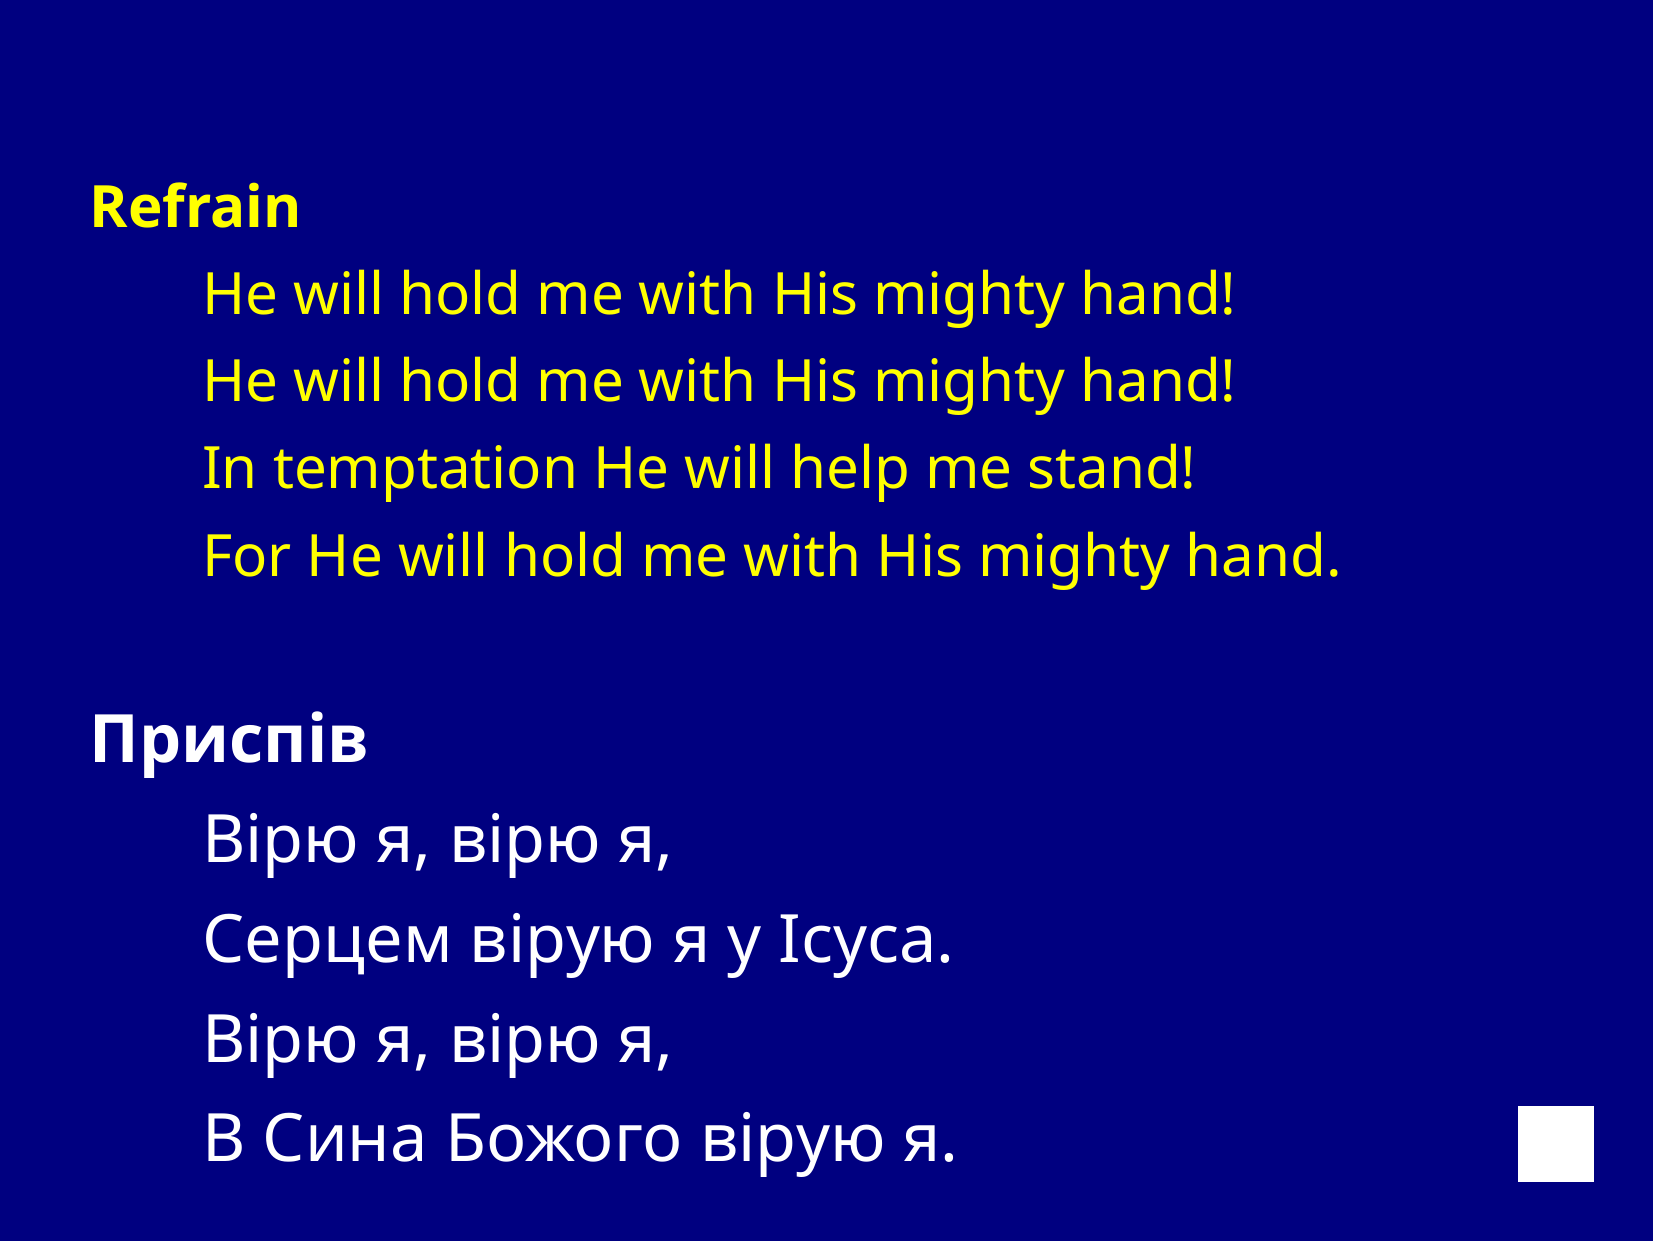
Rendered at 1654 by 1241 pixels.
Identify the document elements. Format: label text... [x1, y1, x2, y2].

text_box [1518, 1106, 1594, 1182]
text_box Приспів Вірю я, вірю я, Серцем вірую я у Ісуса. Вірю я, вірю я, В Сина Божого вірую я. [75, 675, 1576, 1163]
text_box Refrain He will hold me with His mighty hand! He will hold me with His mighty hand! In temptation He will help me stand! For He will hold me with His mighty hand. [75, 150, 1576, 638]
